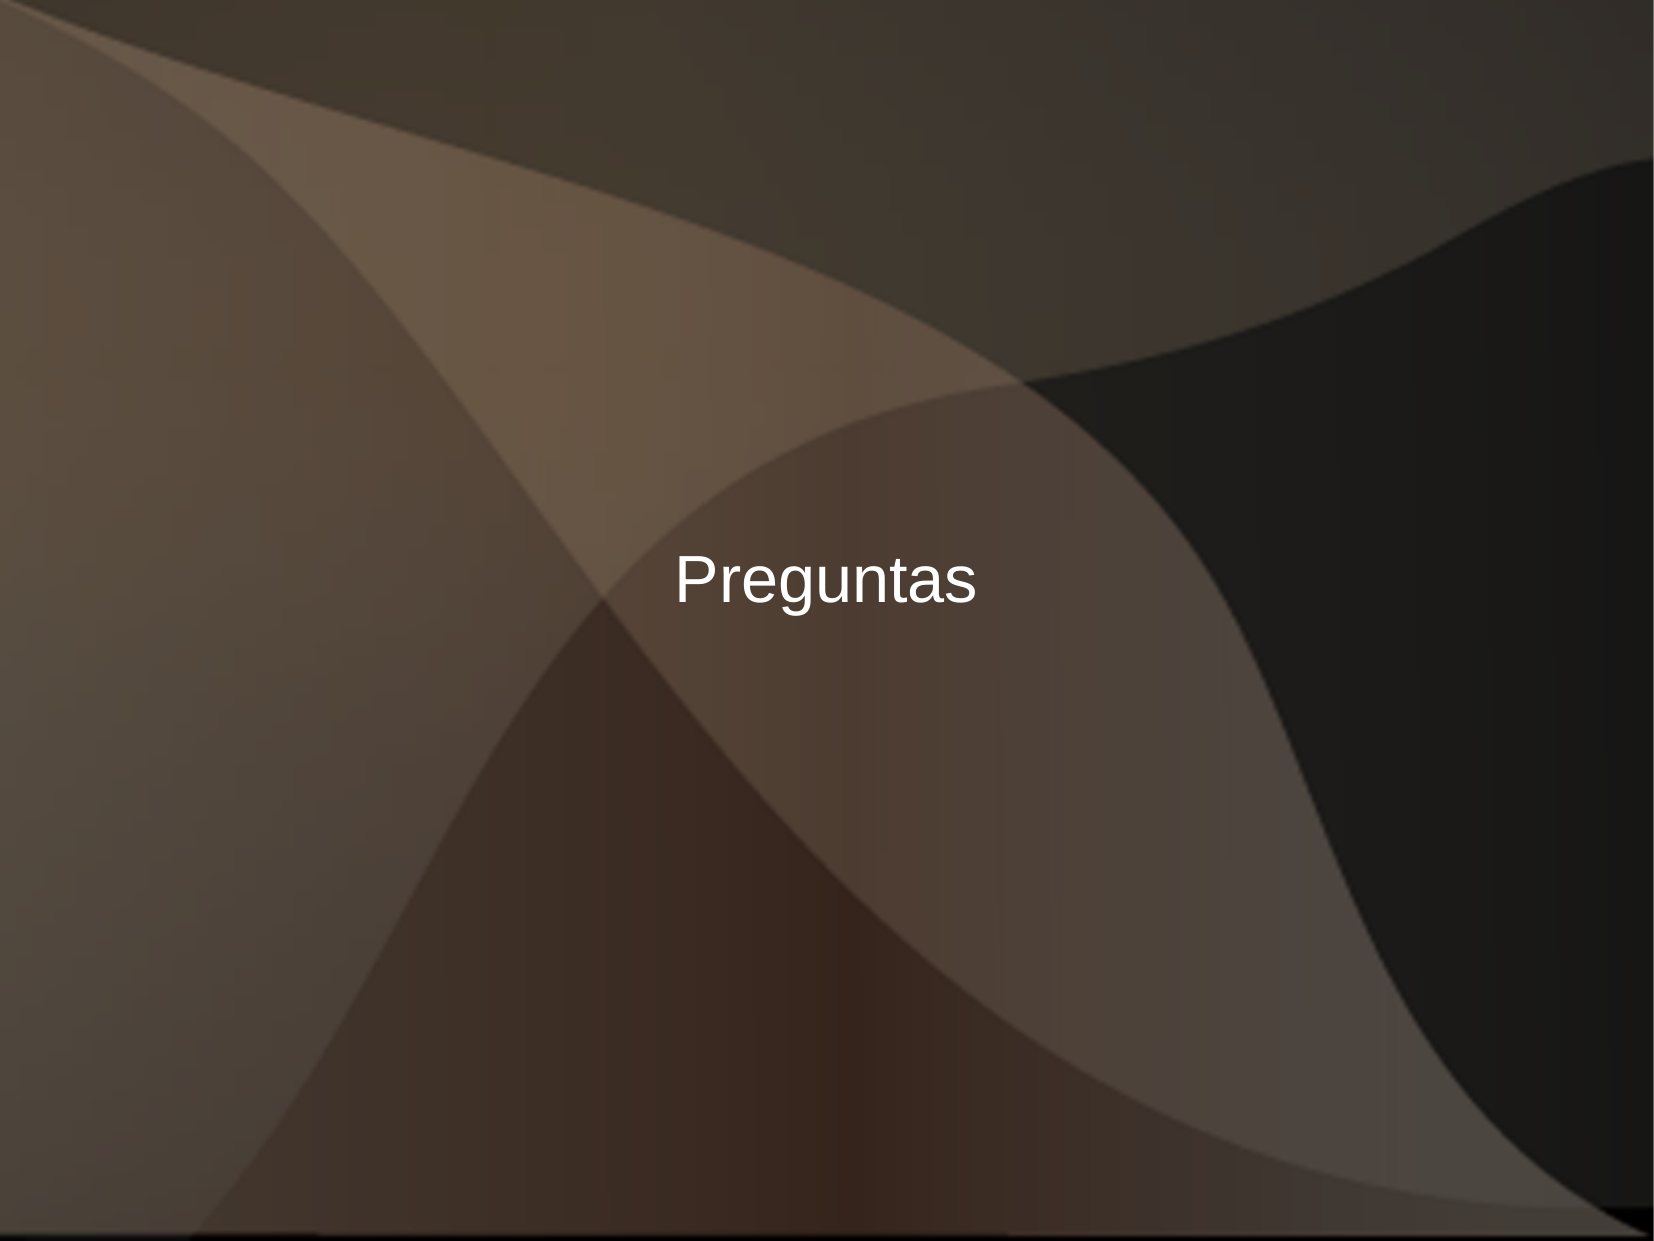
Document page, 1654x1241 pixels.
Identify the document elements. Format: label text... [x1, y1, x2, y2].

subtitle Preguntas [82, 49, 1571, 1109]
picture [0, 0, 1654, 1241]
